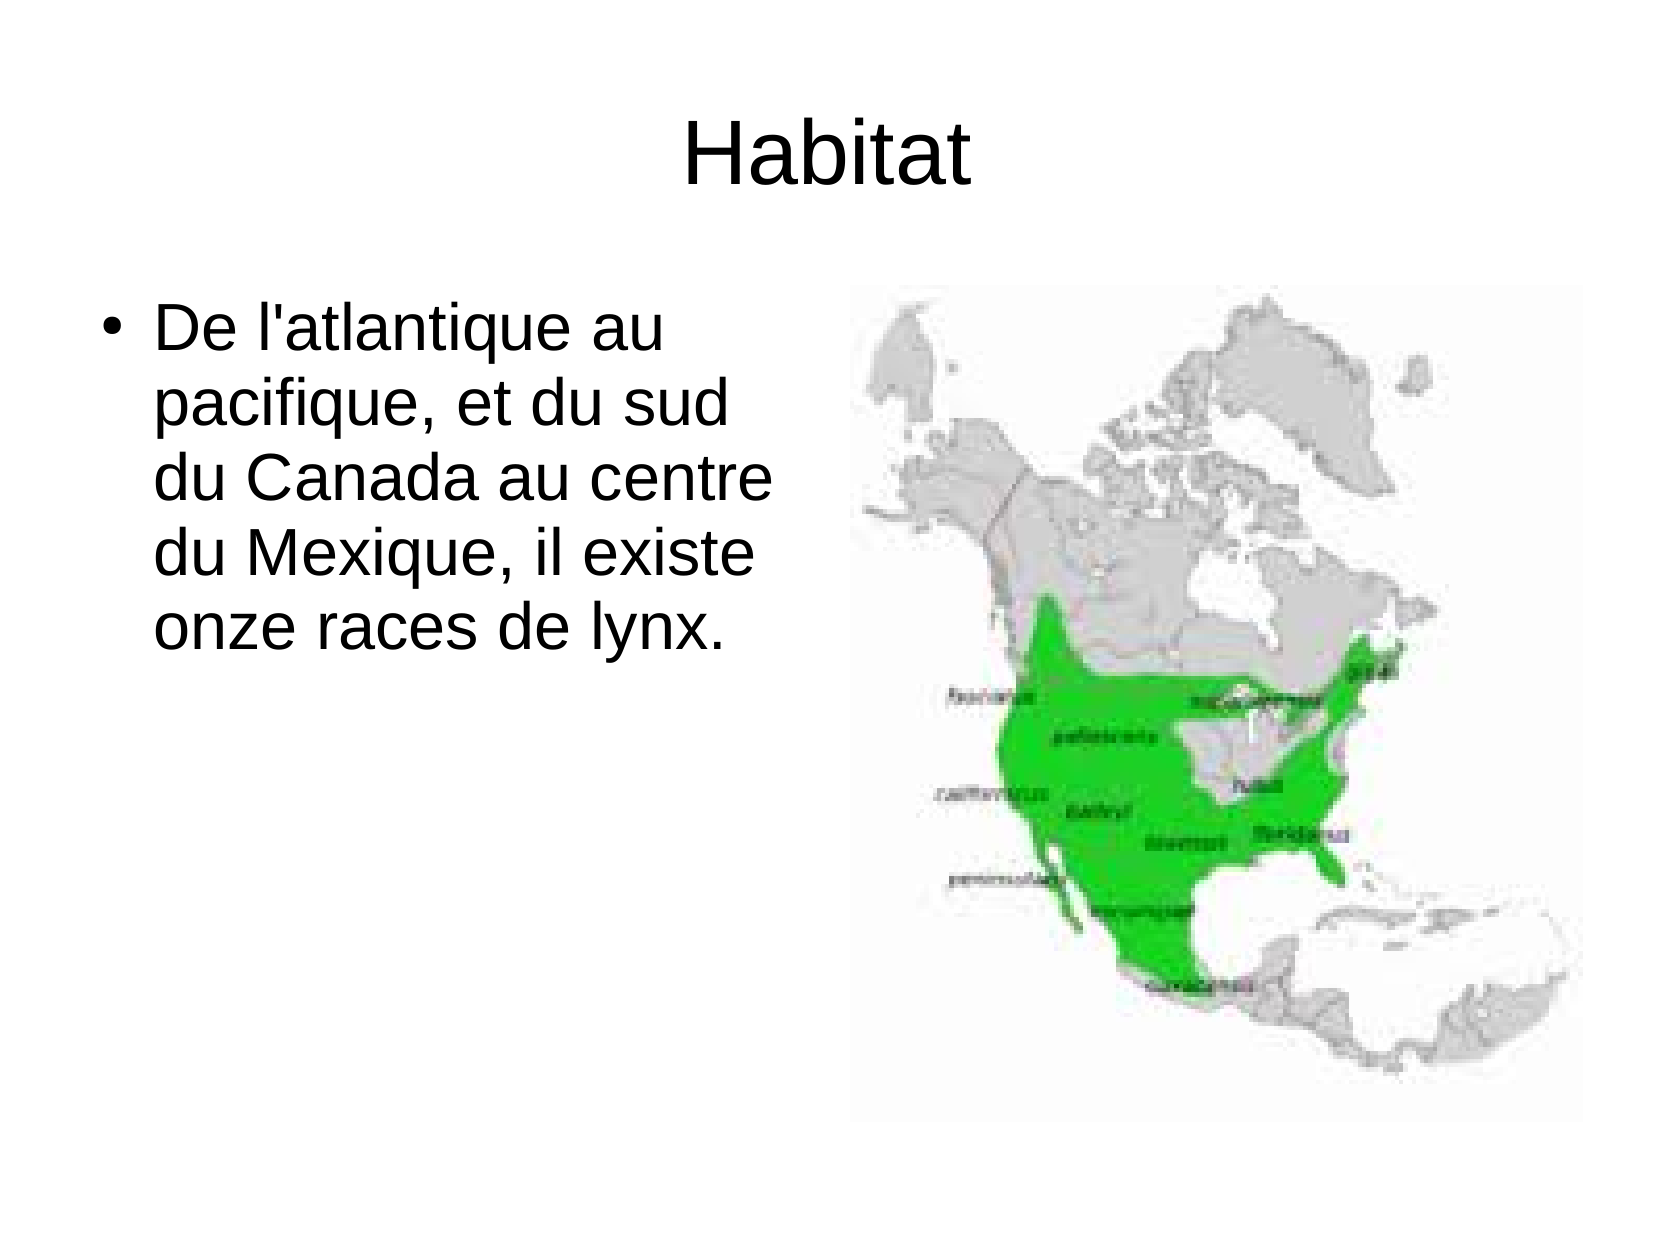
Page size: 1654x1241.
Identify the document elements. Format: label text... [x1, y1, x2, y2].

title Habitat [82, 49, 1571, 257]
picture [850, 285, 1583, 1123]
list De l'atlantique au pacifique, et du sud du Canada au centre du Mexique, il existe onze races de lynx. [82, 290, 809, 1010]
